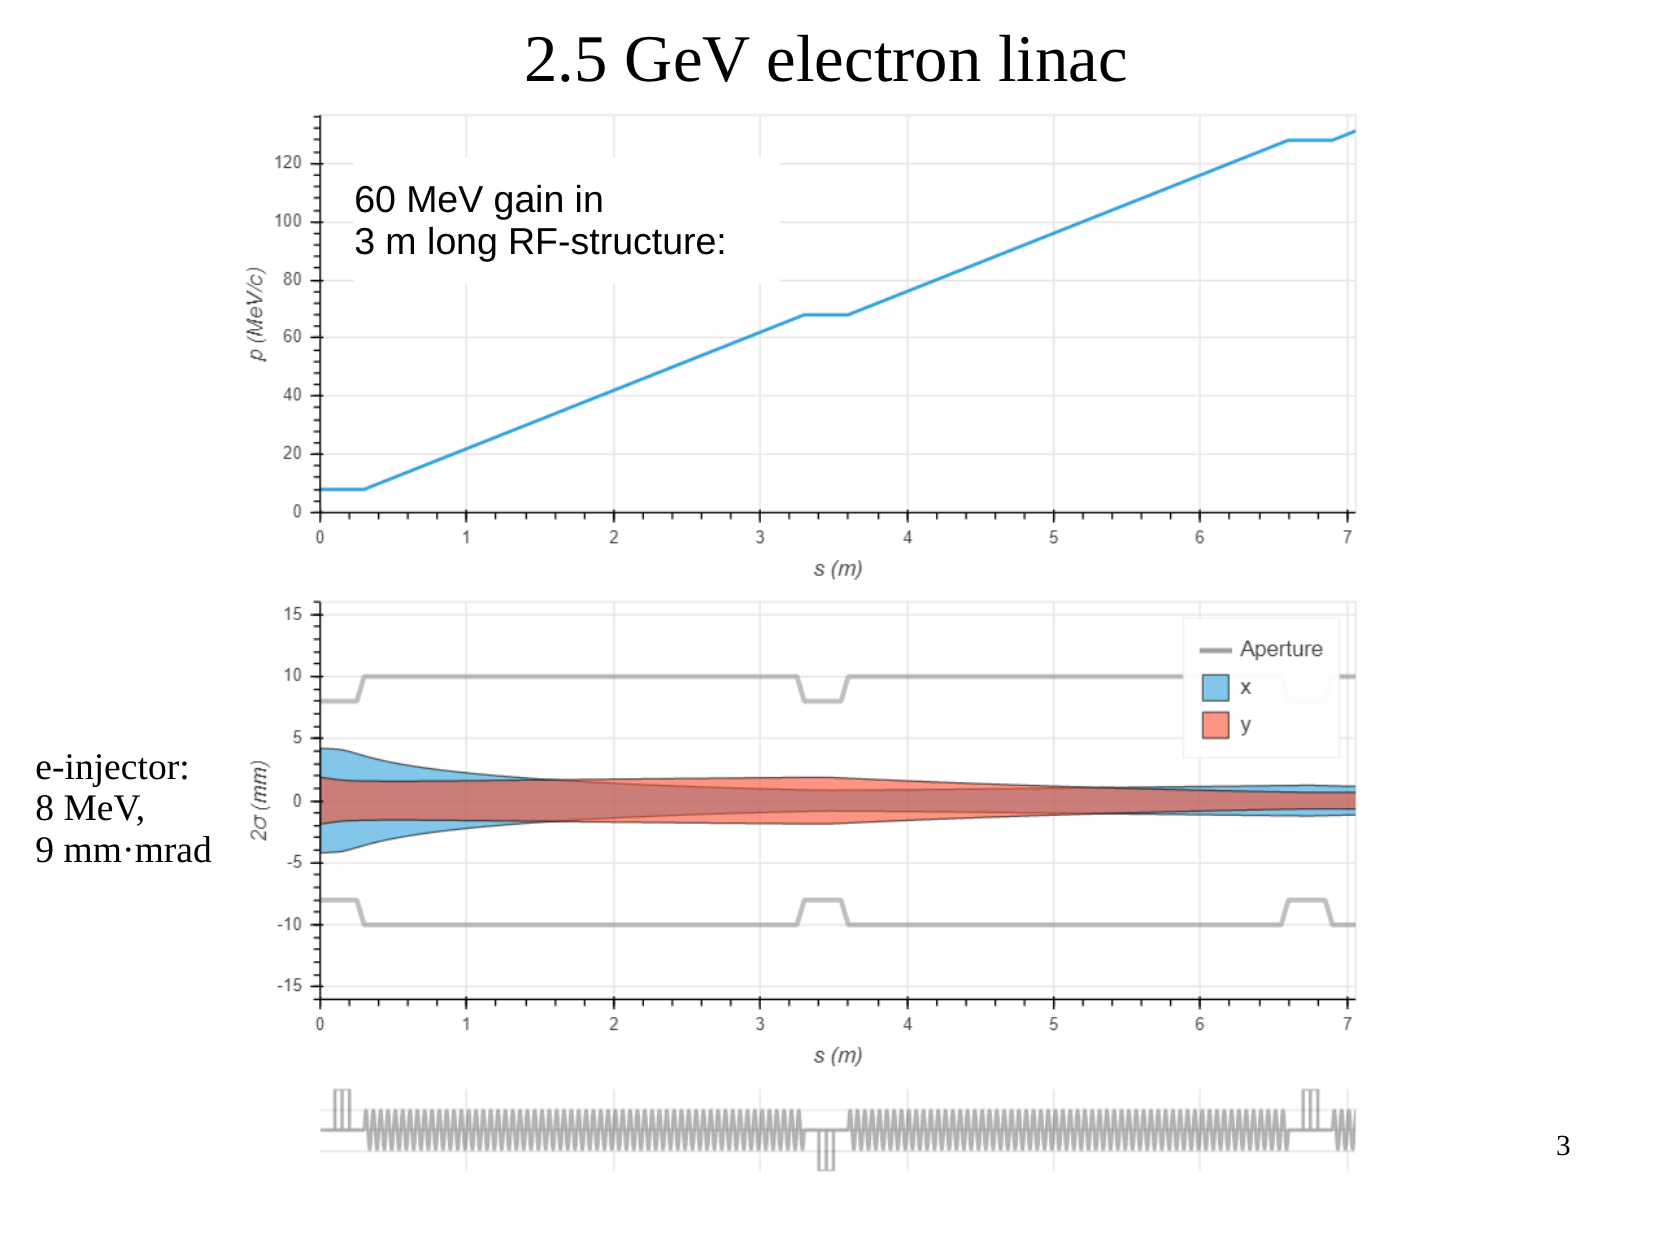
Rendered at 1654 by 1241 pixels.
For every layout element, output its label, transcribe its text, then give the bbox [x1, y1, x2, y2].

title 60 MeV gain in 3 m long RF-structure: [354, 157, 780, 284]
title 2.5 GeV electron linac [82, 11, 1571, 107]
picture [239, 107, 1366, 1186]
title e-injector: 8 MeV, 9 mm·mrad [35, 744, 248, 872]
